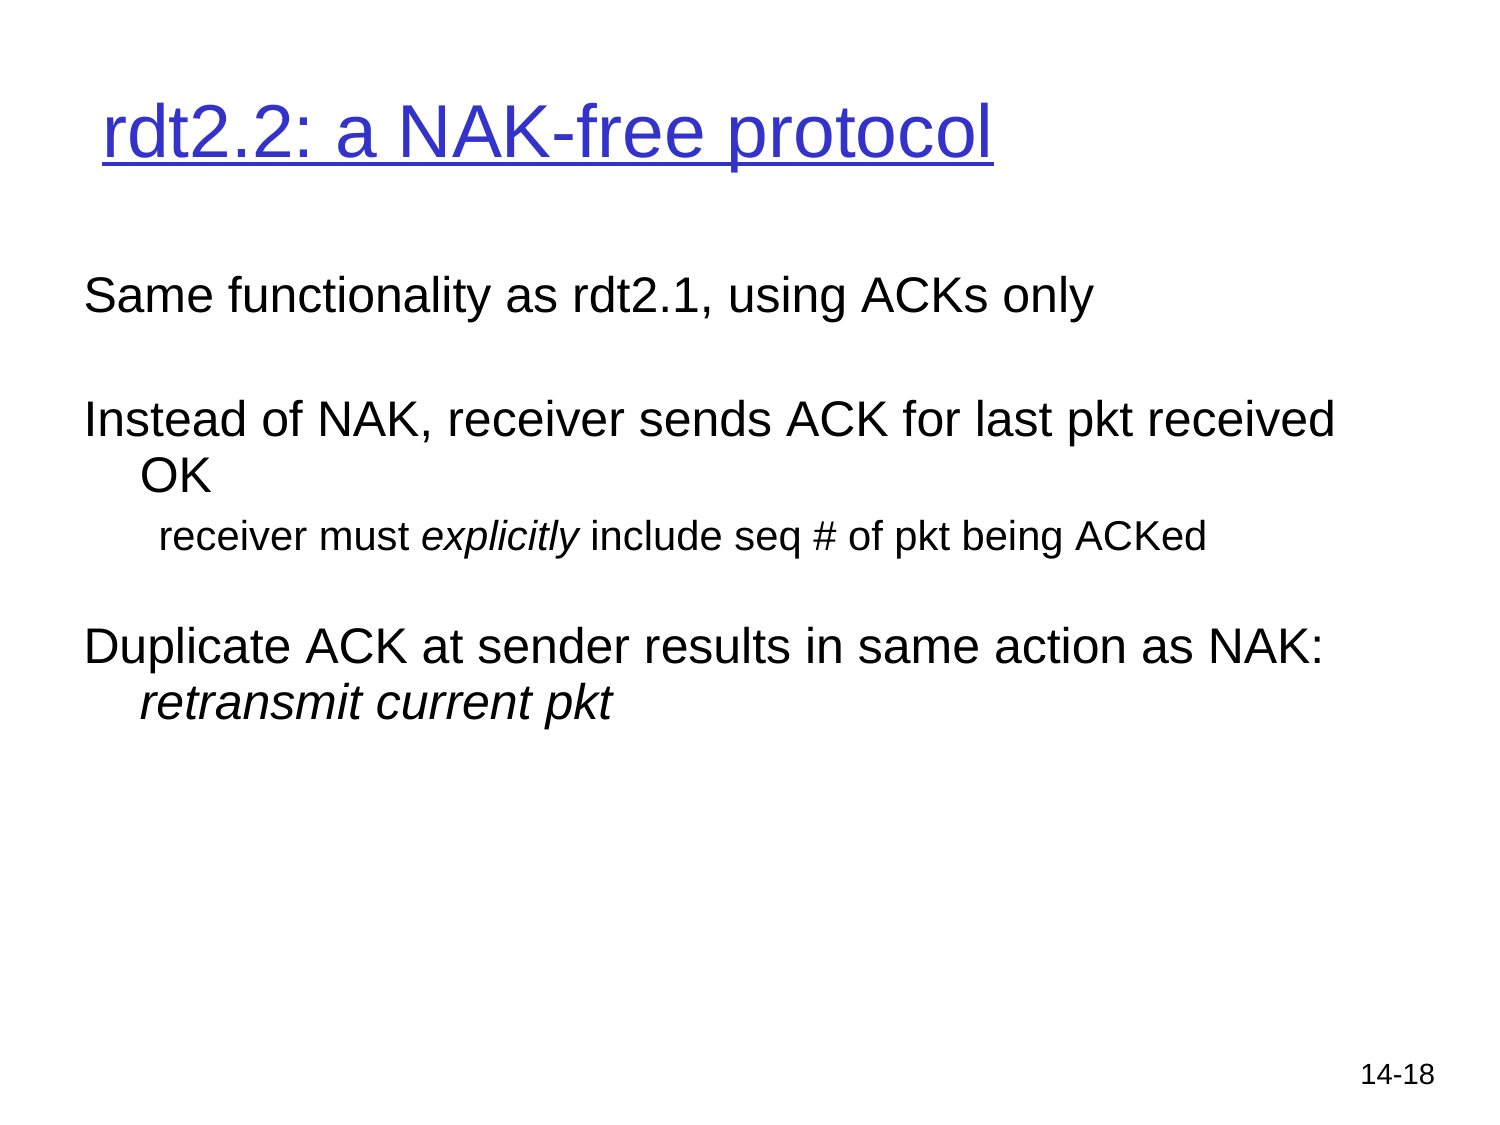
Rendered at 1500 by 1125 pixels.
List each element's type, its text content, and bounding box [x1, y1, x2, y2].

list Same functionality as rdt2.1, using ACKs only Instead of NAK, receiver sends ACK for last pkt received OK receiver must explicitly include seq # of pkt being ACKed Duplicate ACK at sender results in same action as NAK: retransmit current pkt [68, 259, 1392, 738]
title rdt2.2: a NAK-free protocol [87, 37, 1363, 225]
